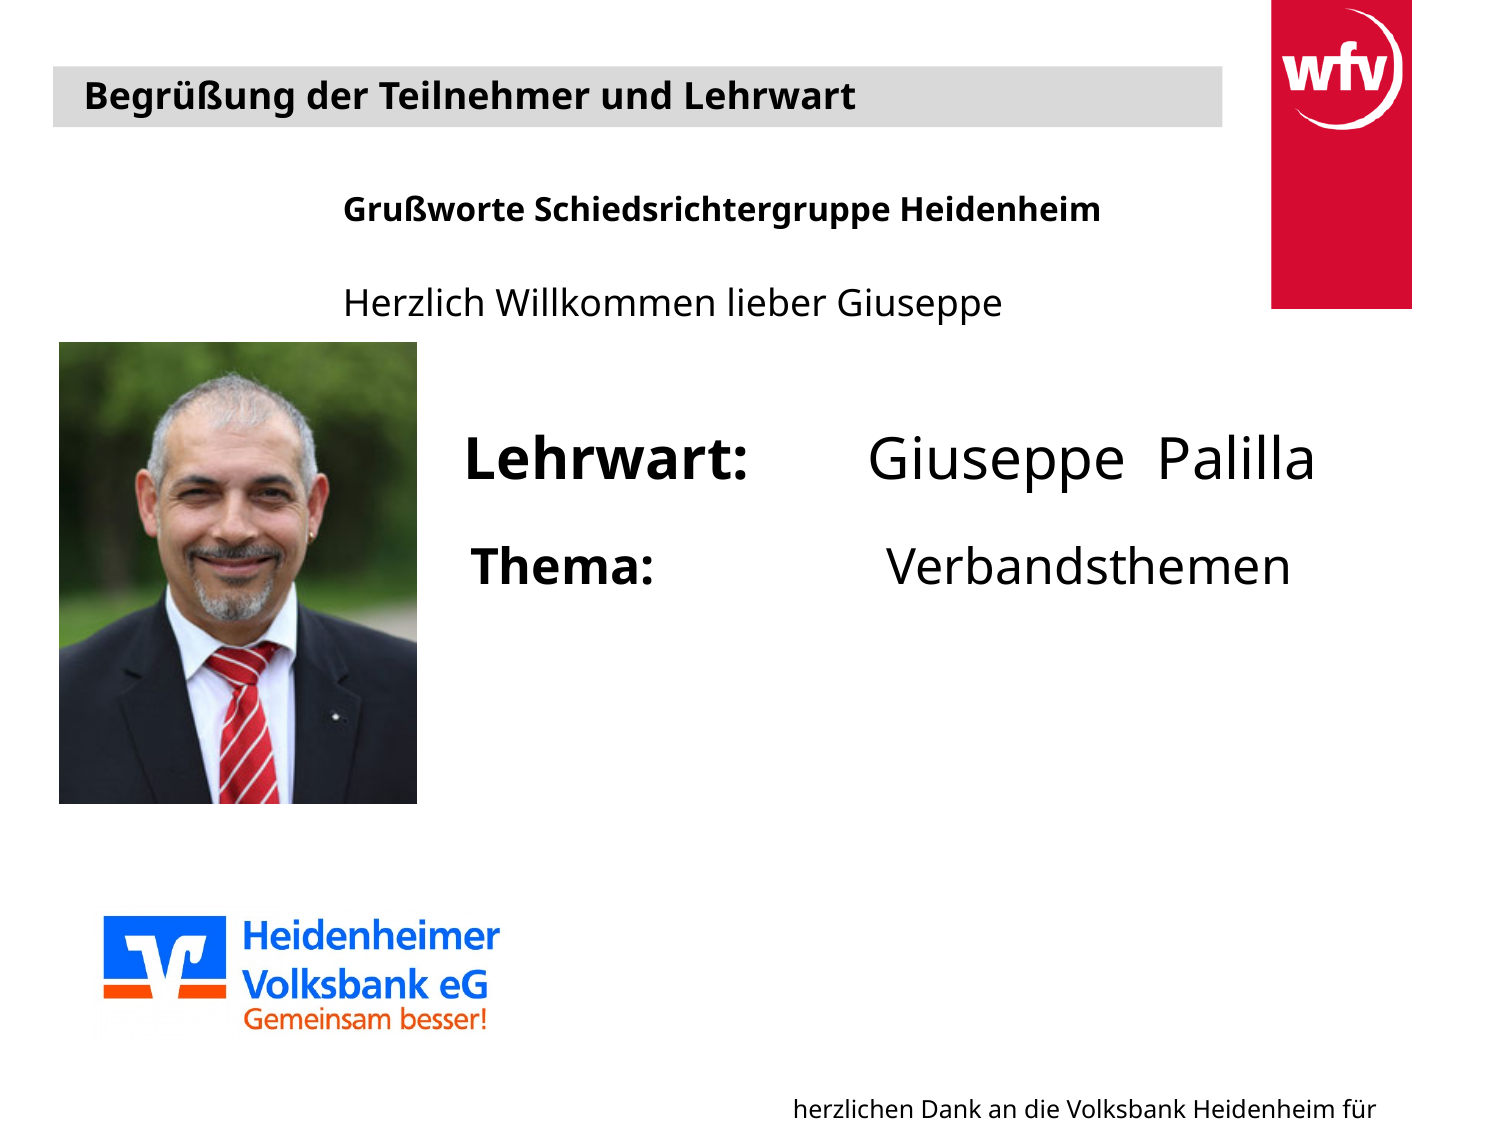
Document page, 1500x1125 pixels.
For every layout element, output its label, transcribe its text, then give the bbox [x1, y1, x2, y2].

text_box Begrüßung der Teilnehmer und Lehrwart [68, 61, 872, 128]
picture [59, 342, 417, 804]
picture [94, 905, 508, 1040]
text_box Grußworte Schiedsrichtergruppe Heidenheim Herzlich Willkommen lieber Giuseppe Lehrwart: Giuseppe Palilla Thema: Verbandsthemen herzlichen Dank an die Volksbank Heidenheim für die Räumlichkeiten und die Bereitstellung [328, 178, 1426, 1125]
